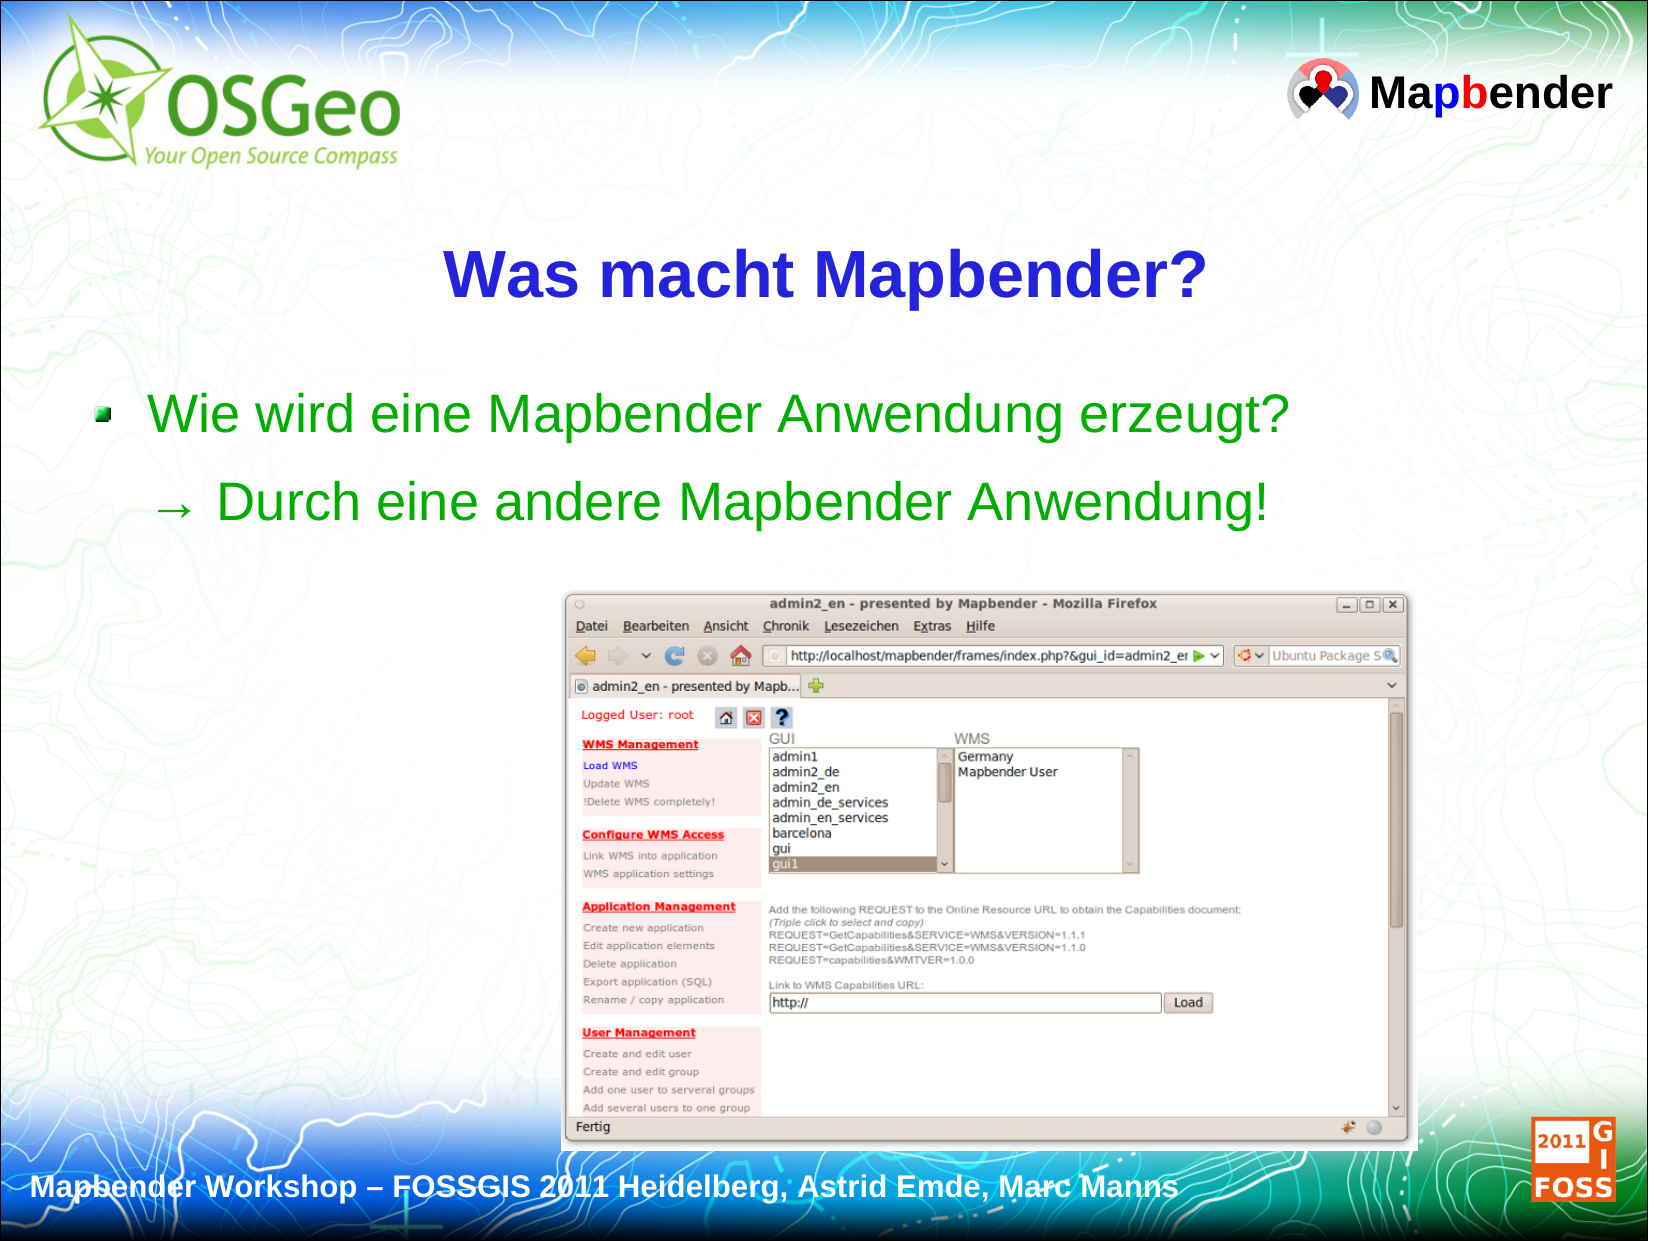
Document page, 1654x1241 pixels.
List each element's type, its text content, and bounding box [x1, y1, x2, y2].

list Wie wird eine Mapbender Anwendung erzeugt? → Durch eine andere Mapbender Anwendung! [76, 383, 1565, 1188]
picture [1, 1, 1647, 1240]
title Was macht Mapbender? [82, 208, 1571, 342]
